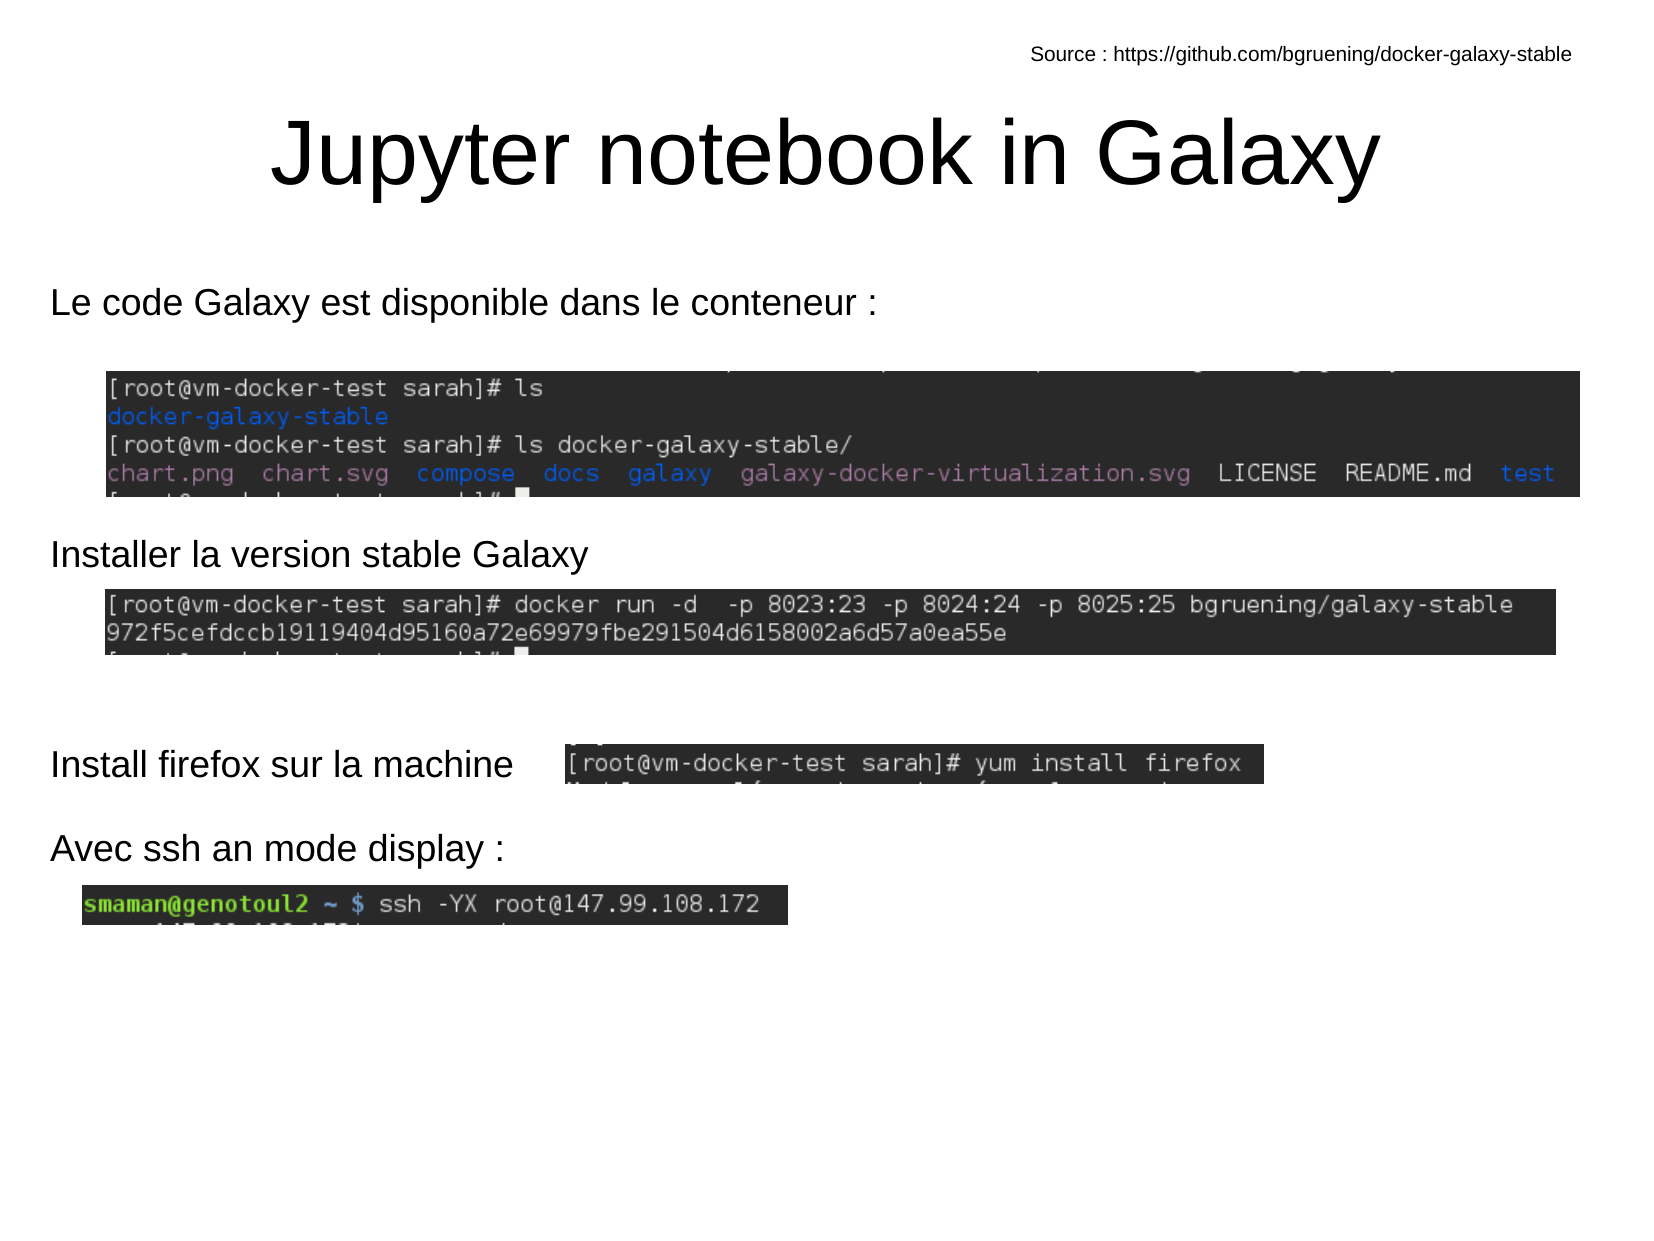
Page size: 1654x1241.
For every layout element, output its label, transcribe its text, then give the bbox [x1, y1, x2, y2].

text_box Le code Galaxy est disponible dans le conteneur : Installer la version stable Galaxy Install firefox sur la machine Avec ssh an mode display : [35, 273, 1595, 1241]
picture [106, 371, 1580, 497]
text_box Source : https://github.com/bgruening/docker-galaxy-stable [1015, 35, 1607, 74]
picture [82, 885, 788, 925]
title Jupyter notebook in Galaxy [82, 49, 1571, 257]
picture [105, 589, 1556, 655]
picture [565, 744, 1264, 784]
